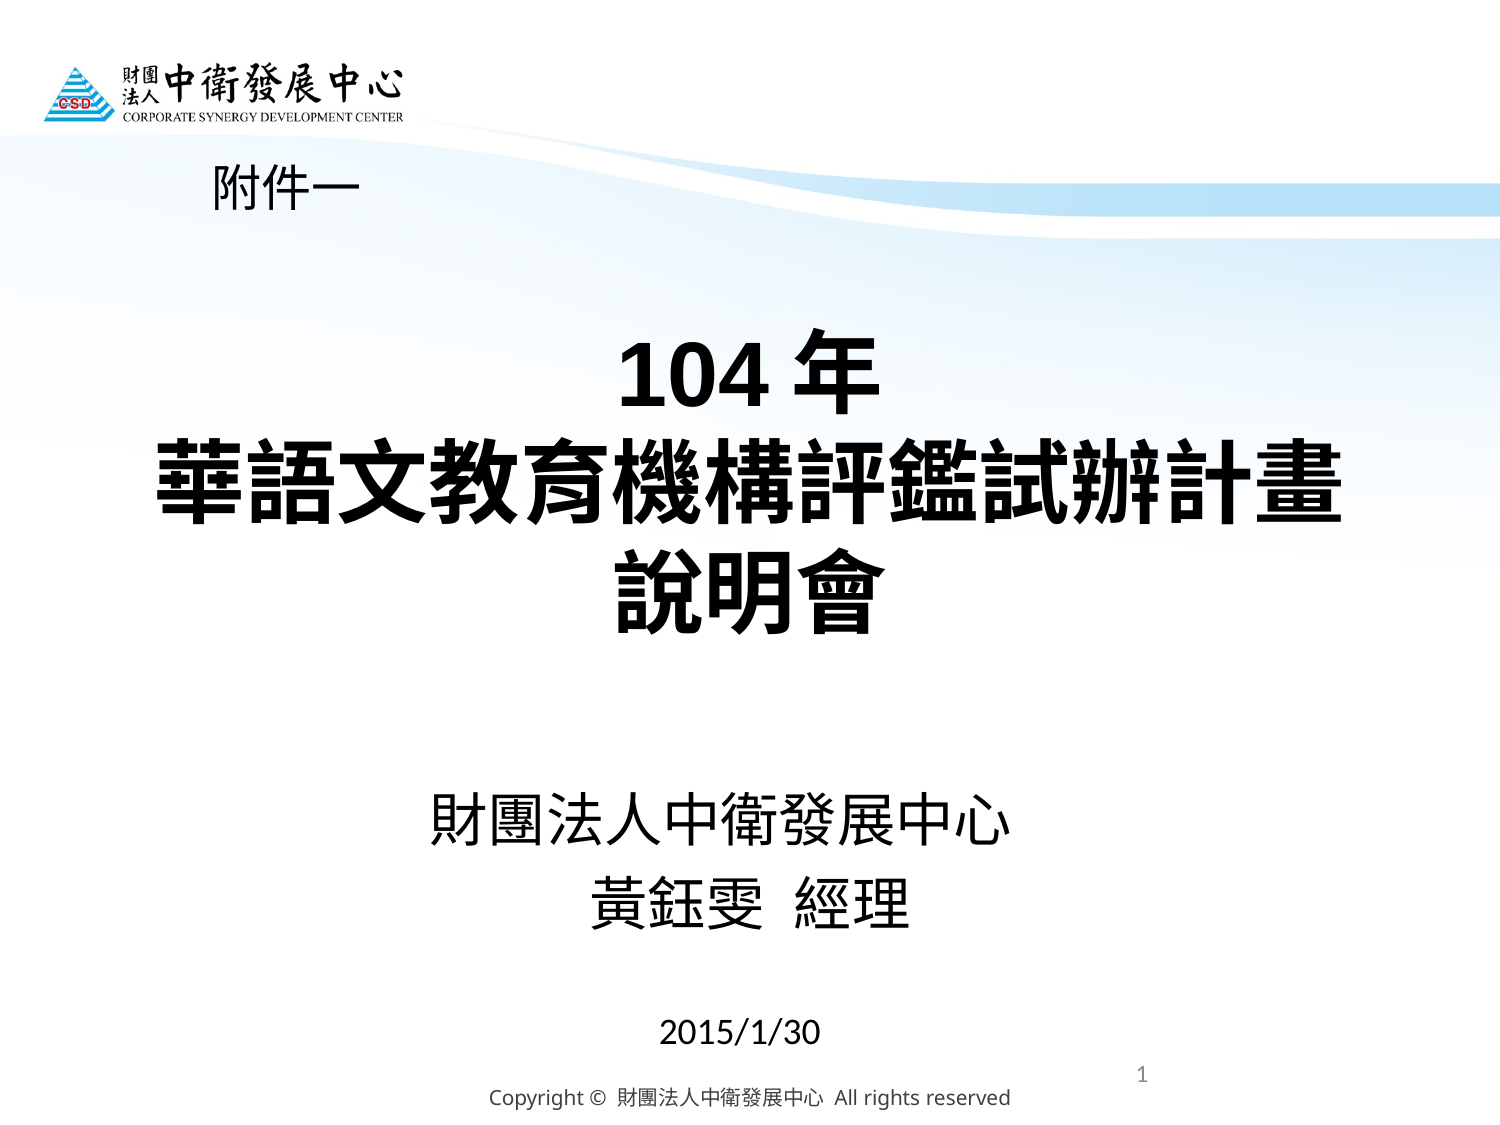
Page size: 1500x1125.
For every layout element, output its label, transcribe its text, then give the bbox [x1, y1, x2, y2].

text_box 附件一 [159, 149, 367, 225]
text_box 2015/1/30 [643, 999, 838, 1061]
subtitle 財團法人中衛發展中心 黃鈺雯 經理 [225, 775, 1276, 953]
title 104年 華語文教育機構評鑑試辦計畫 說明會 [112, 302, 1388, 658]
text_box 1 [1120, 1042, 1471, 1103]
